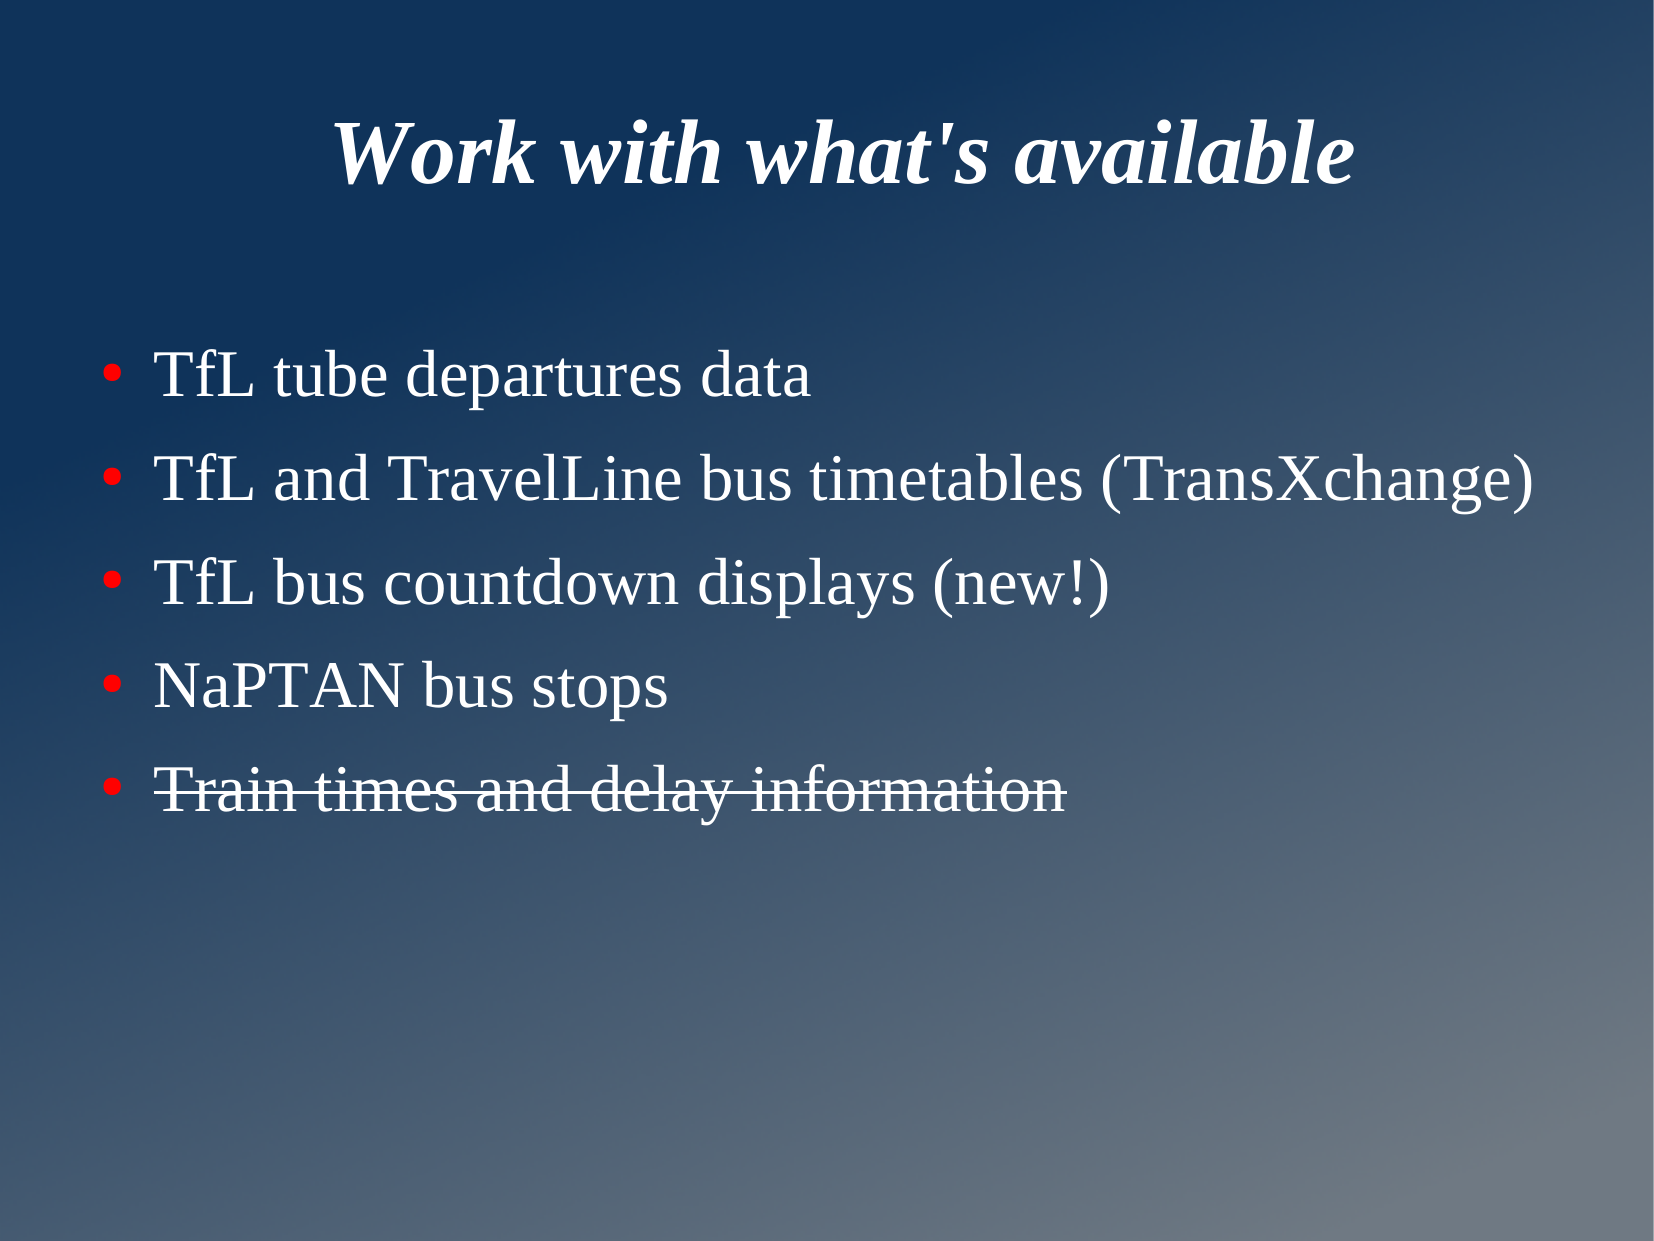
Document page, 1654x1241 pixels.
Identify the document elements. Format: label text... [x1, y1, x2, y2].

picture [0, 0, 1654, 1241]
list TfL tube departures data TfL and TravelLine bus timetables (TransXchange) TfL bus countdown displays (new!) NaPTAN bus stops Train times and delay information [82, 337, 1571, 1142]
title Work with what's available [82, 56, 1571, 250]
